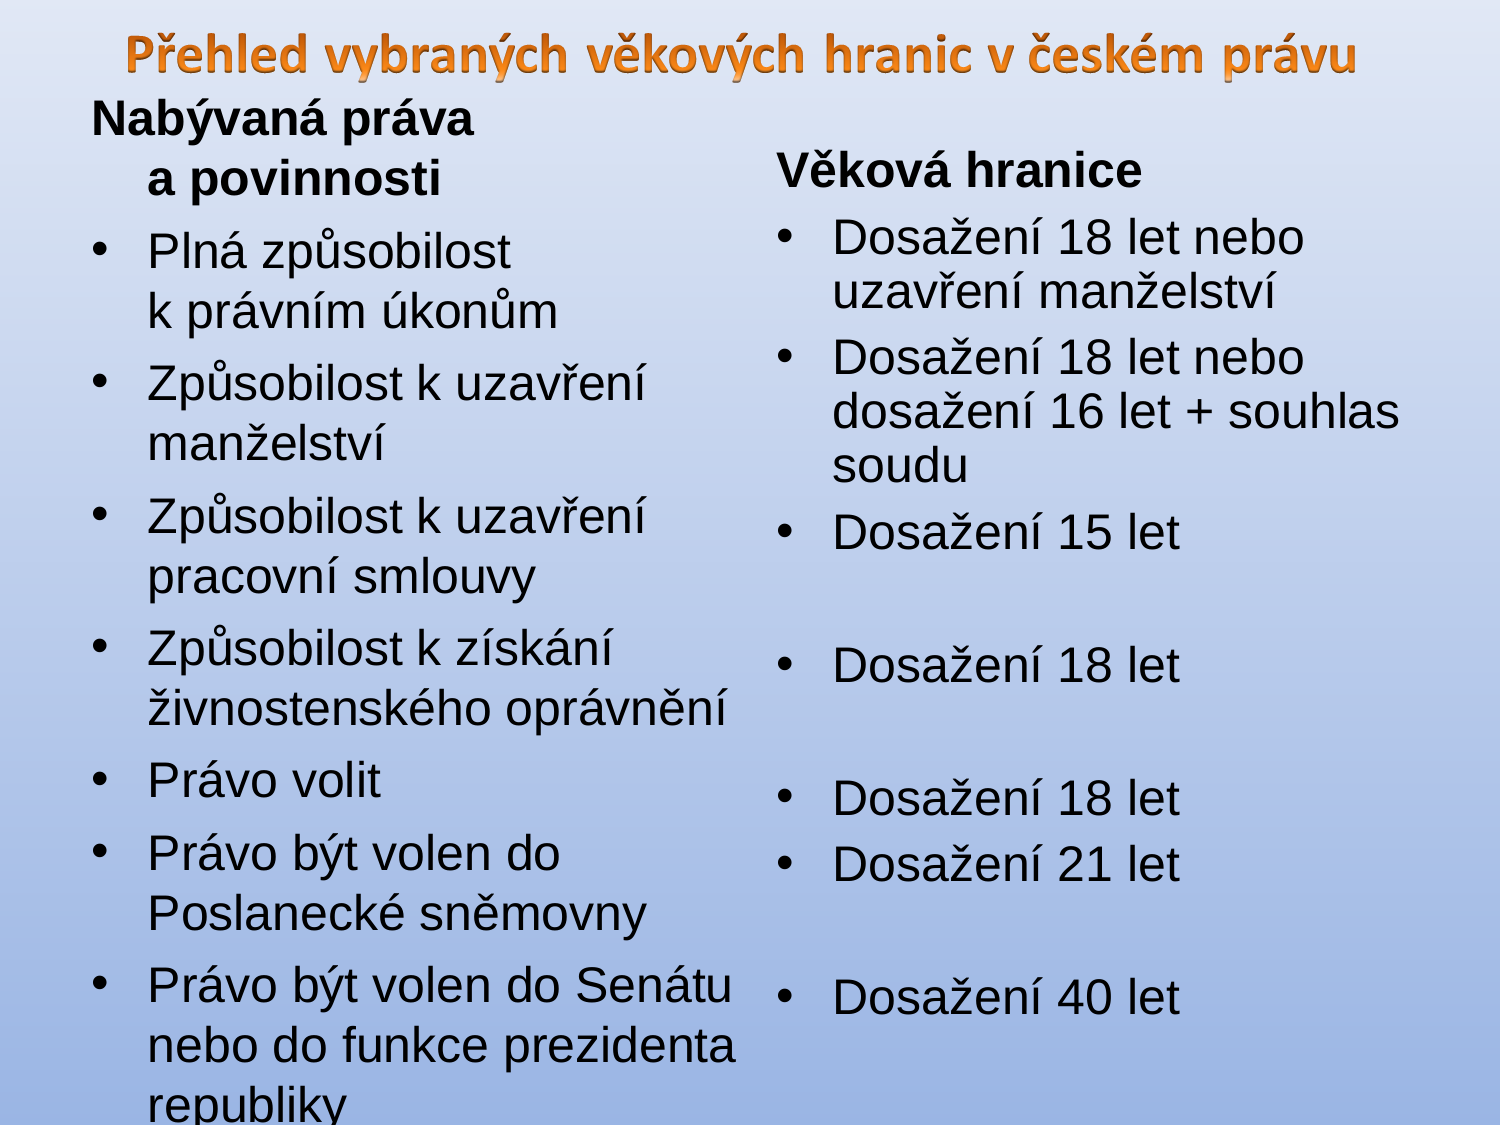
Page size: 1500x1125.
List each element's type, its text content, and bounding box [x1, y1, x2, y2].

list Věková hranice Dosažení 18 let nebo uzavření manželství Dosažení 18 let nebo dosažení 16 let + souhlas soudu Dosažení 15 let Dosažení 18 let Dosažení 18 let Dosažení 21 let Dosažení 40 let [761, 137, 1459, 1100]
picture [89, 1, 1394, 124]
list Nabývaná práva a povinnosti Plná způsobilost k právním úkonům Způsobilost k uzavření manželství Způsobilost k uzavření pracovní smlouvy Způsobilost k získání živnostenského oprávnění Právo volit Právo být volen do Poslanecké sněmovny Právo být volen do Senátu nebo do funkce prezidenta republiky [76, 78, 776, 1125]
